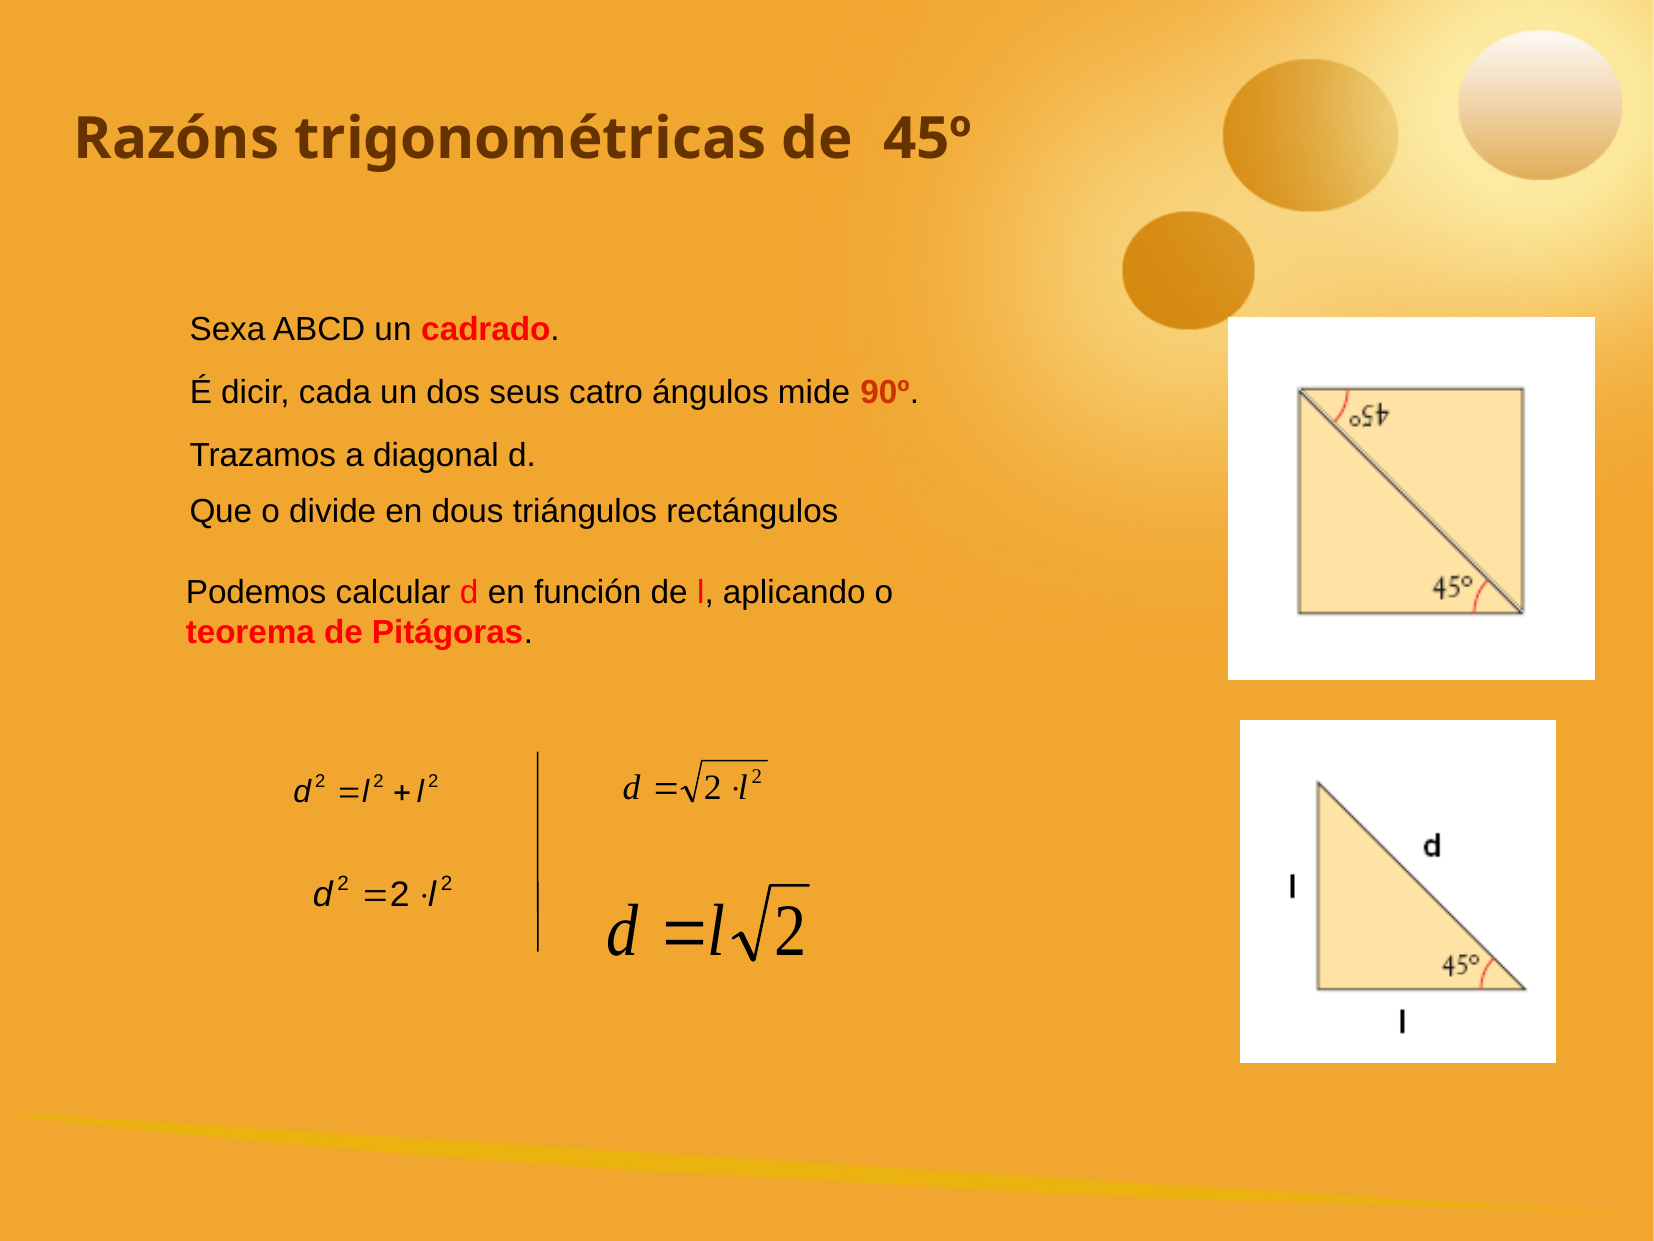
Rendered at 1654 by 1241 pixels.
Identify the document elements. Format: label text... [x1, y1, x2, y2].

text_box Podemos calcular d en función de l, aplicando o teorema de Pitágoras. [171, 562, 987, 658]
text_box Sexa ABCD un cadrado. [174, 299, 838, 356]
chart [308, 868, 460, 916]
chart [617, 751, 775, 812]
chart [289, 767, 443, 811]
text_box É dicir, cada un dos seus catro ángulos mide 90º. [174, 362, 1022, 479]
chart [596, 869, 822, 975]
text_box Trazamos a diagonal d. [174, 424, 826, 481]
picture [0, 0, 1654, 1241]
text_box Razóns trigonométricas de 45º [59, 88, 1388, 185]
text_box Que o divide en dous triángulos rectángulos [174, 481, 943, 538]
